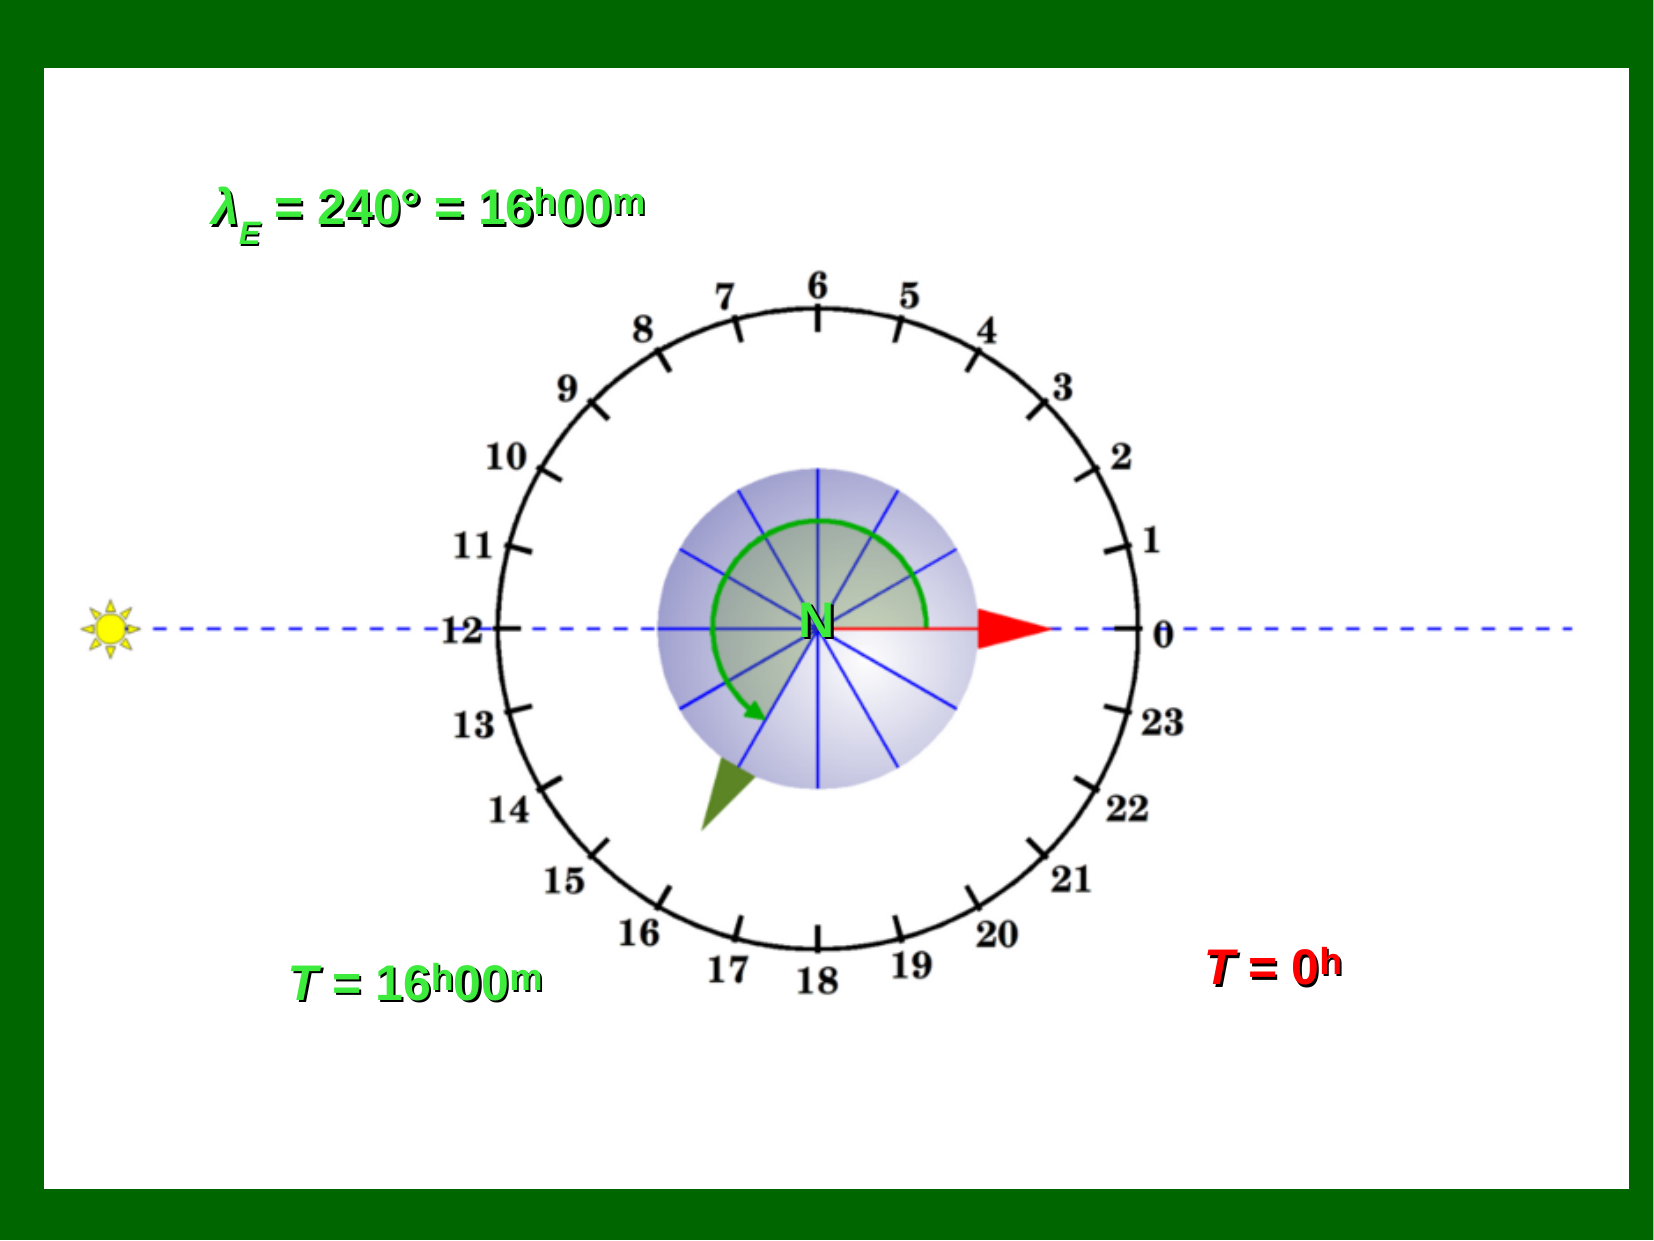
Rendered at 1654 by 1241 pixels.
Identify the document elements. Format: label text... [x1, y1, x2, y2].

text_box N [783, 585, 850, 656]
text_box T = 0h [1189, 932, 1358, 1004]
text_box T = 16h00m [272, 948, 558, 1020]
picture [44, 68, 1629, 1189]
text_box λE = 240° = 16h00m [196, 172, 661, 261]
